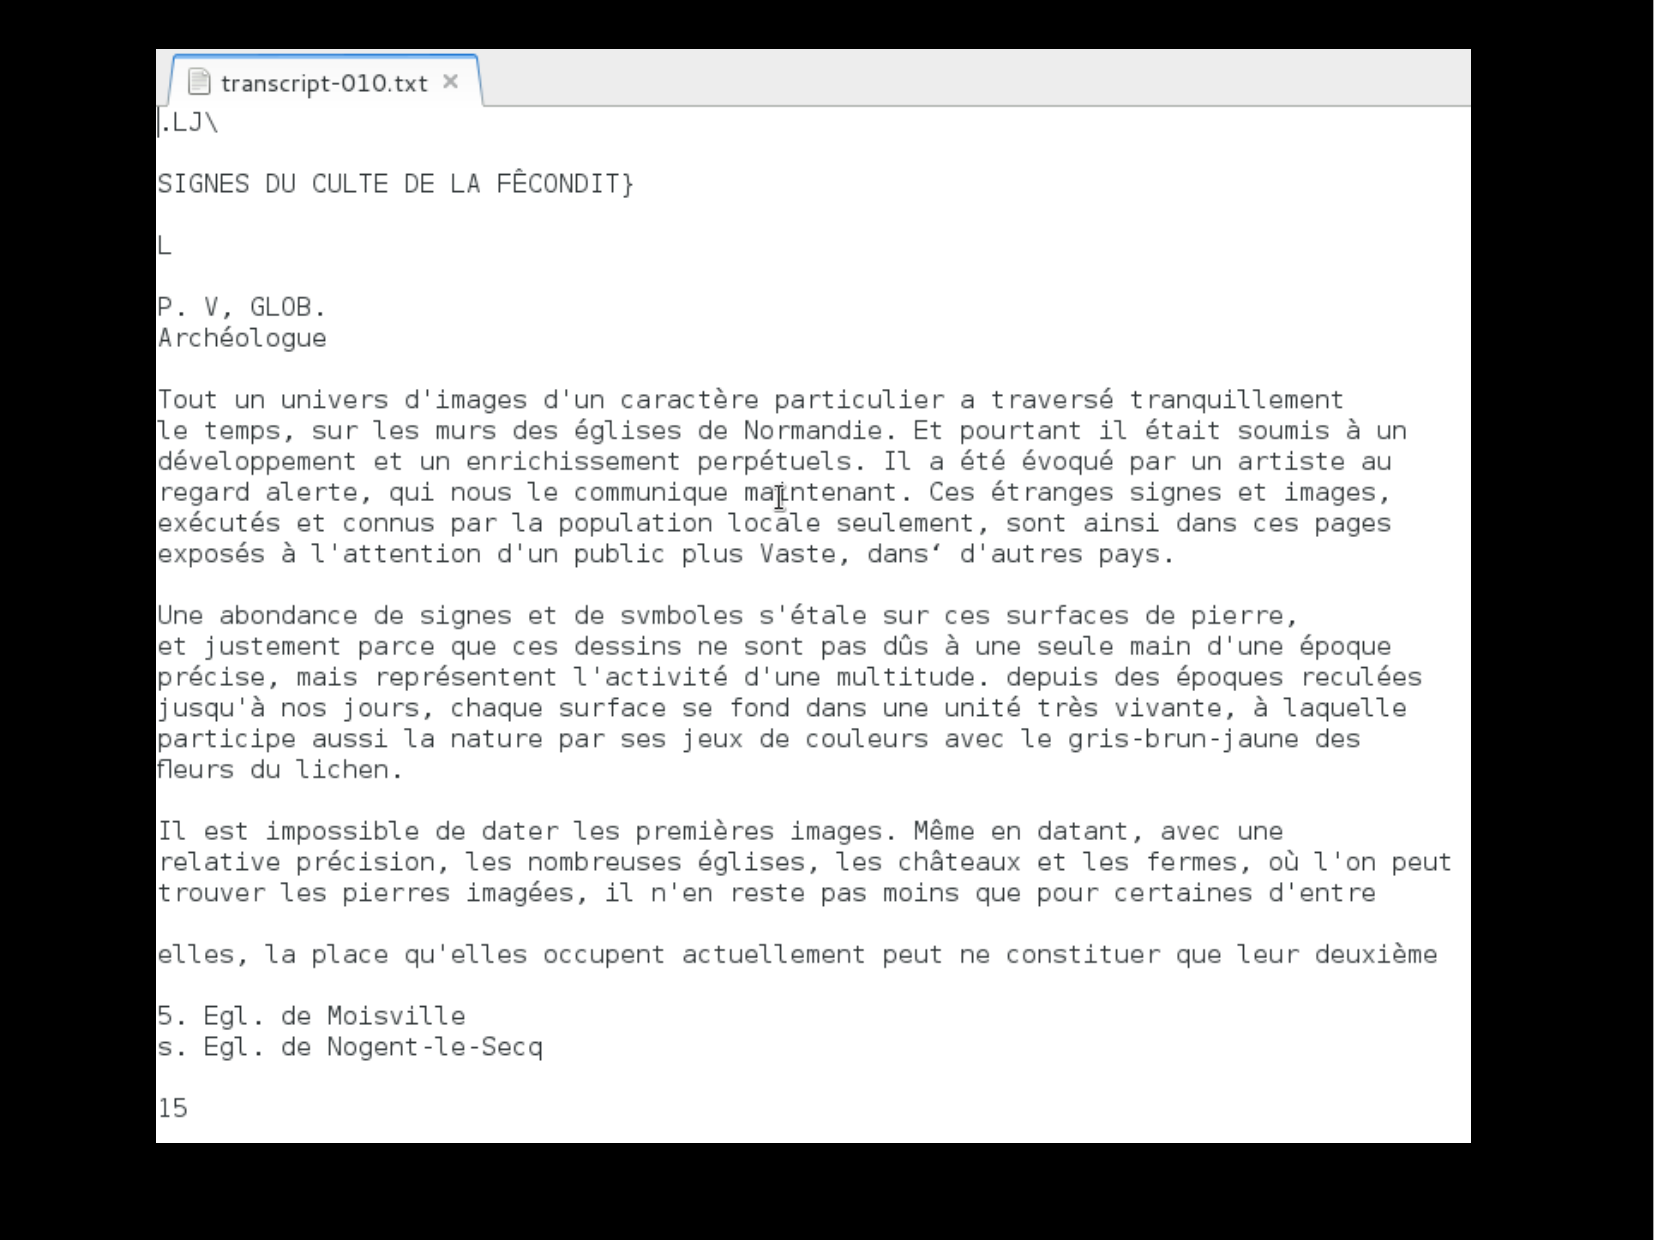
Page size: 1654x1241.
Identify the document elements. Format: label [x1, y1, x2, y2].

picture [156, 49, 1471, 1143]
